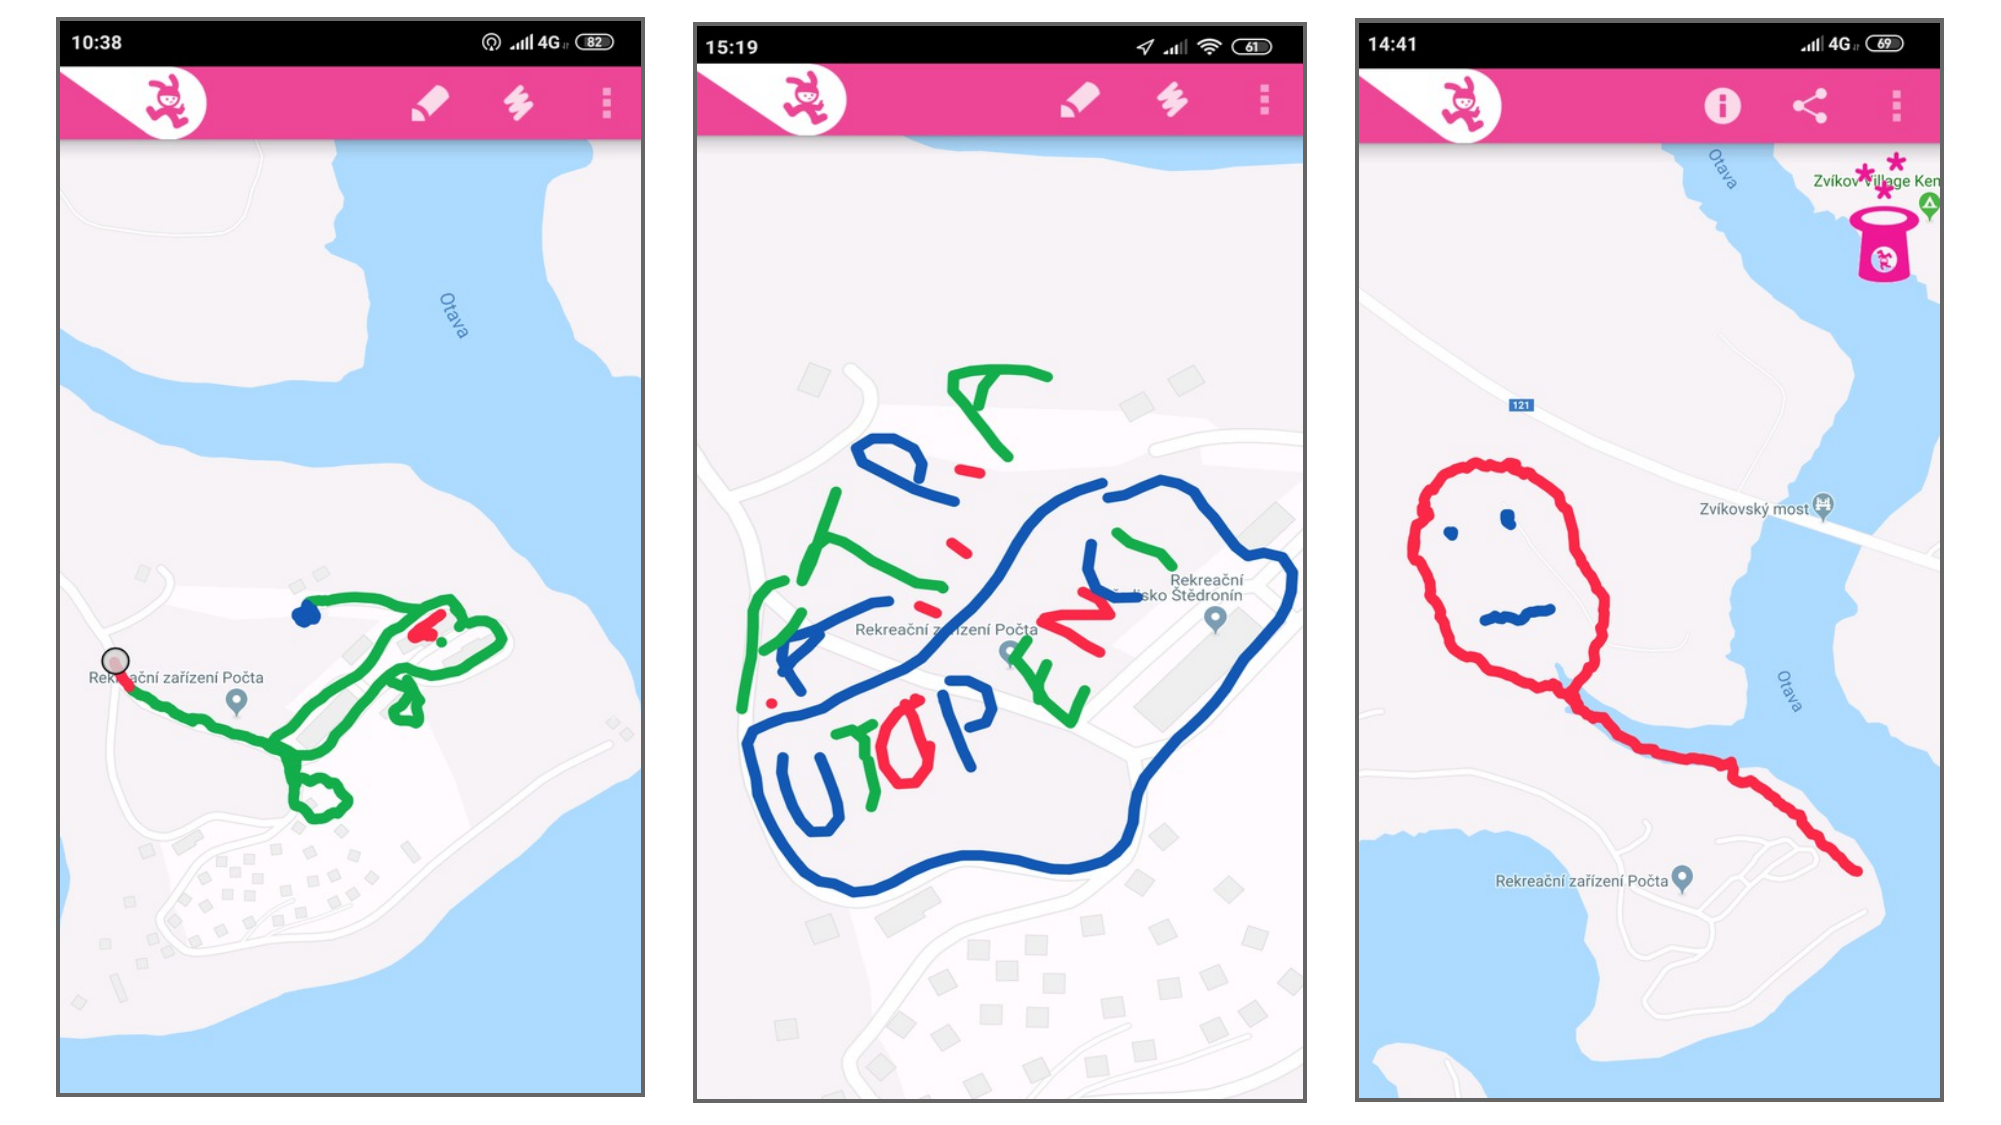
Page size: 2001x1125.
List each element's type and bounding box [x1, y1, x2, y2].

picture [60, 21, 642, 1094]
picture [1358, 22, 1940, 1098]
picture [696, 26, 1304, 1099]
